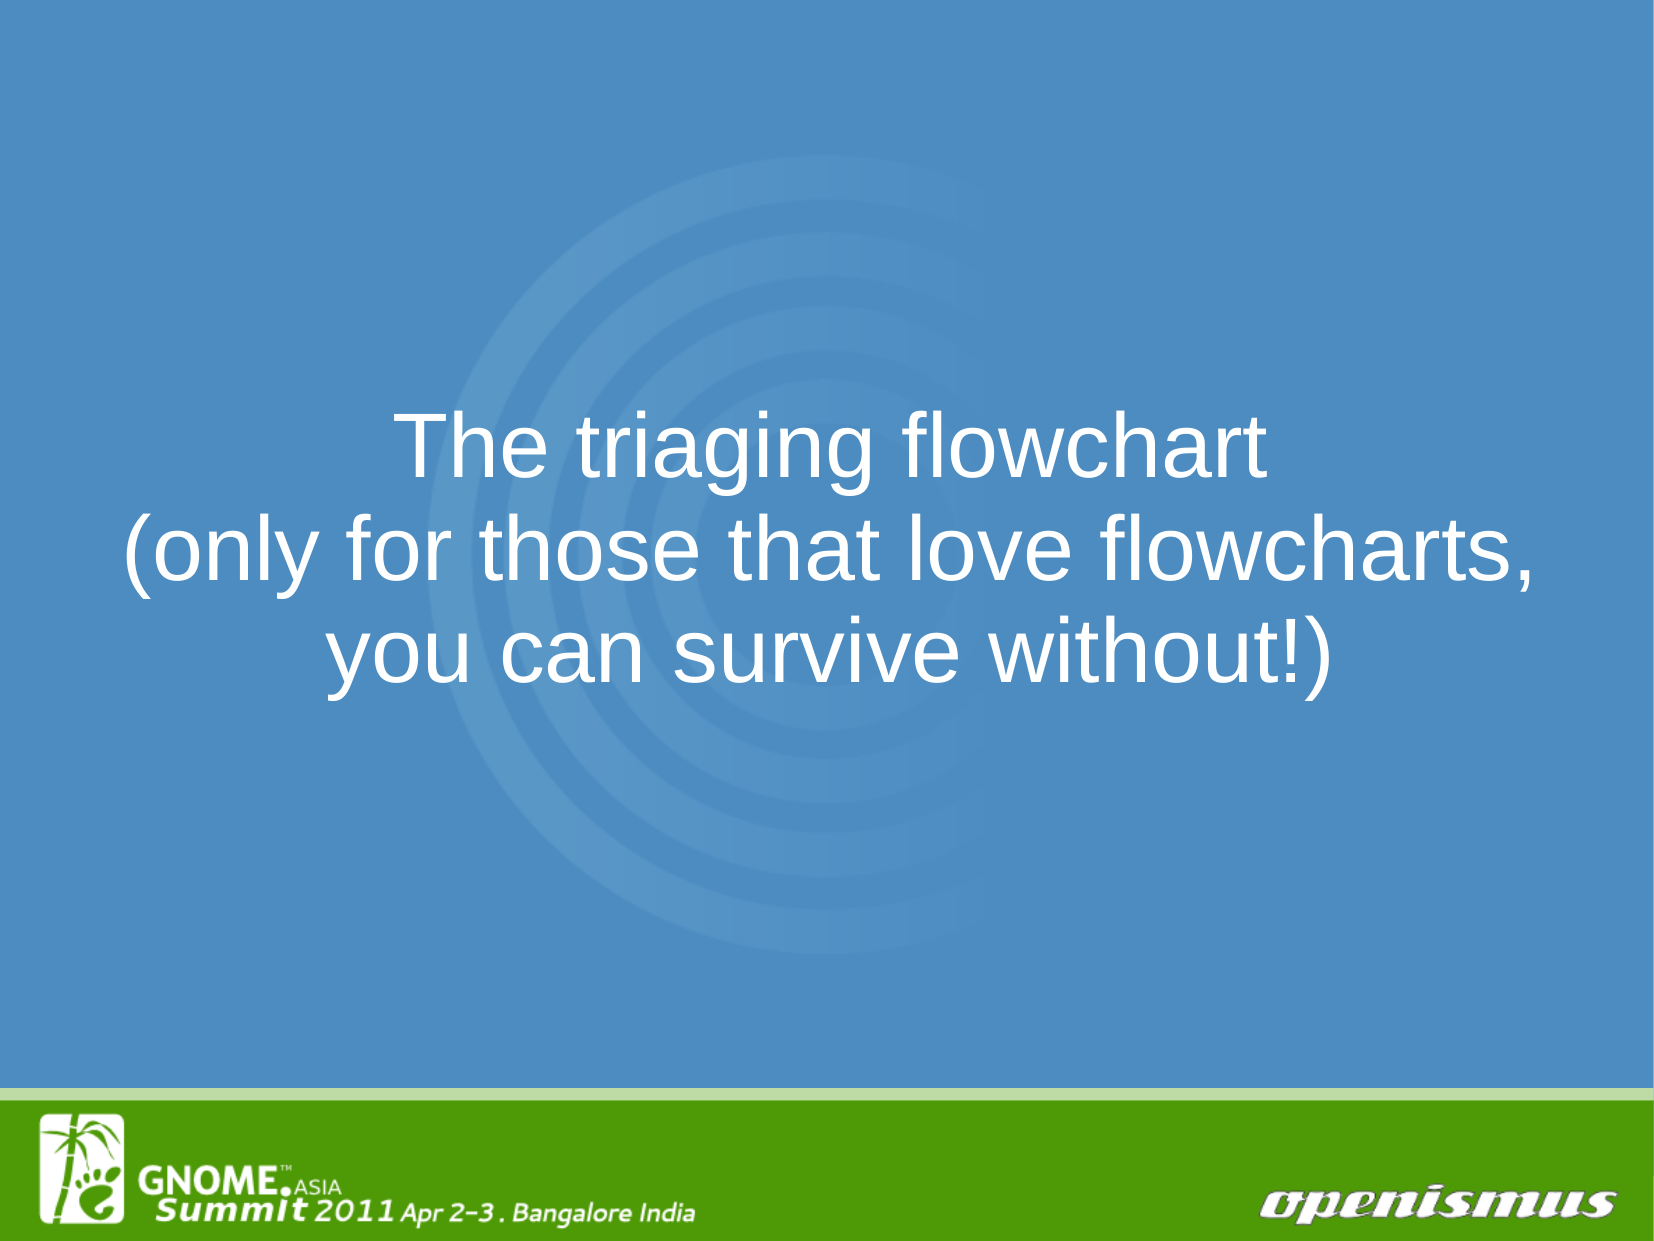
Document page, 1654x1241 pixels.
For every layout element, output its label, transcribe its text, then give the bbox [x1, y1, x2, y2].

title The triaging flowchart (only for those that love flowcharts, you can survive without!) [120, 394, 1542, 704]
picture [0, 0, 1654, 1241]
